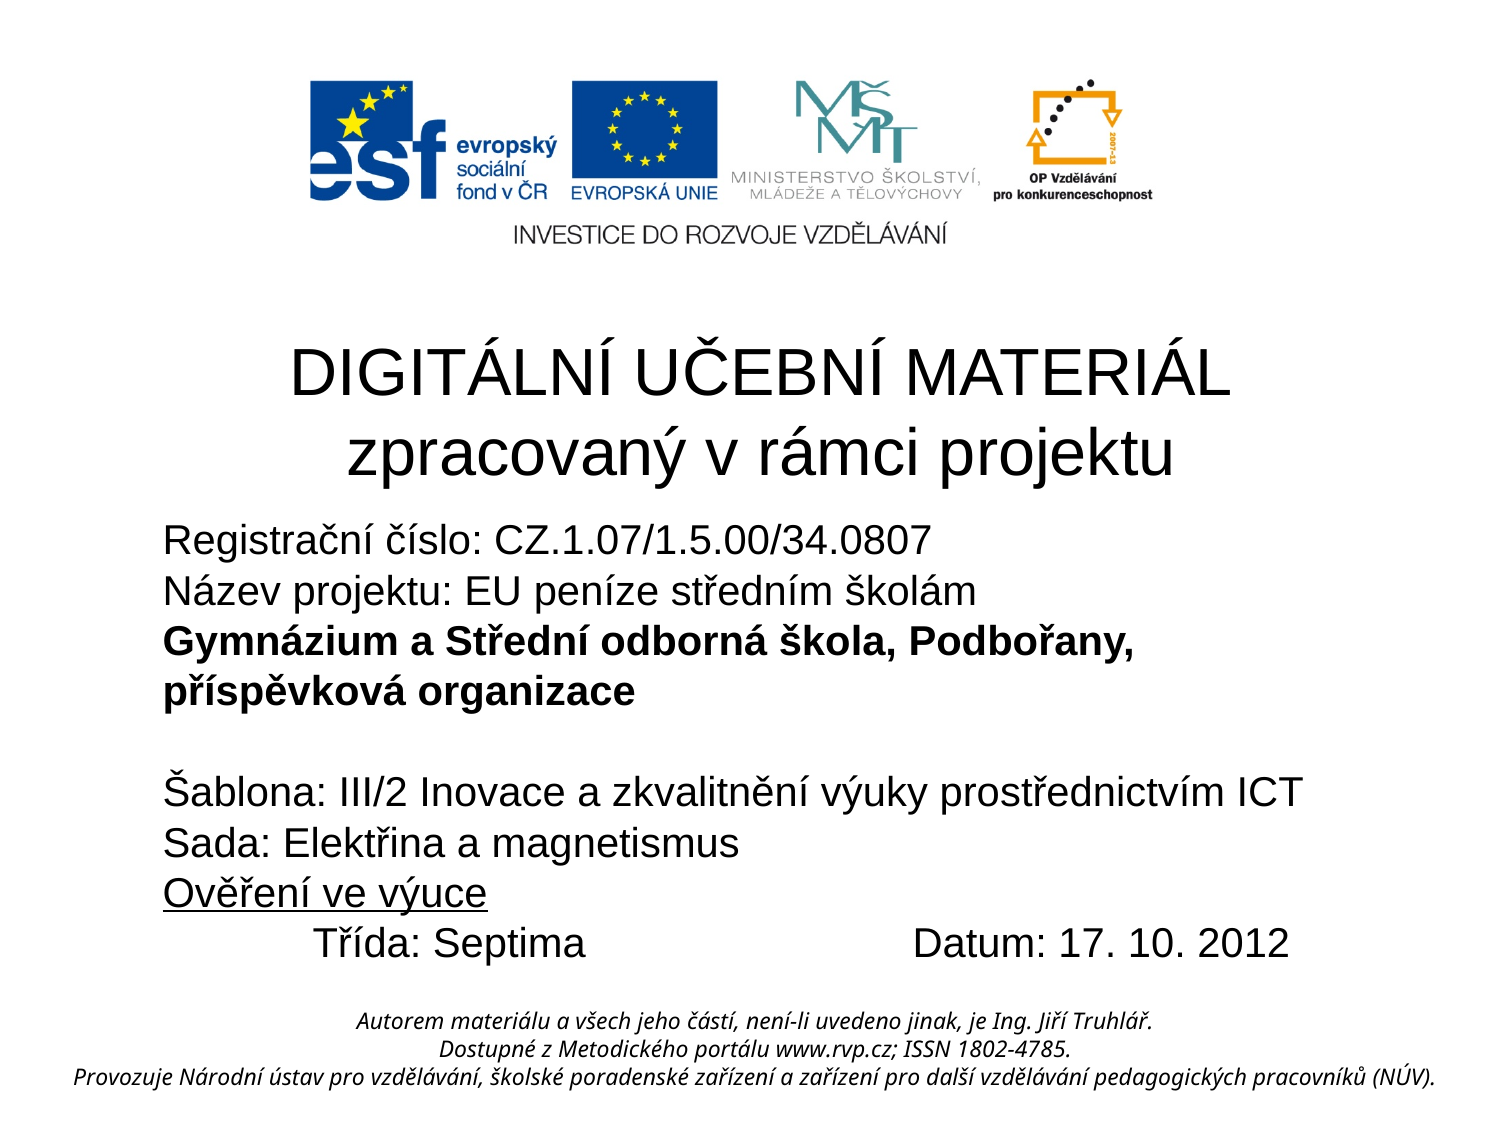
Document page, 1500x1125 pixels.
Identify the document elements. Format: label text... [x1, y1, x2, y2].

text_box Registrační číslo: CZ.1.07/1.5.00/34.0807 Název projektu: EU peníze středním školám Gymnázium a Střední odborná škola, Podbořany, příspěvková organizace Šablona: III/2 Inovace a zkvalitnění výuky prostřednictvím ICT Sada: Elektřina a magnetismus Ověření ve výuce Třída: Septima Datum: 17. 10. 2012 [147, 515, 1376, 999]
picture [265, 42, 1210, 274]
text_box Autorem materiálu a všech jeho částí, není-li uvedeno jinak, je Ing. Jiří Truhlář. Dostupné z Metodického portálu www.rvp.cz; ISSN 1802-4785. Provozuje Národní ústav pro vzdělávání, školské poradenské zařízení a zařízení pro další vzdělávání pedagogických pracovníků (NÚV). [41, 999, 1471, 1098]
title DIGITÁLNÍ UČEBNÍ MATERIÁL zpracovaný v rámci projektu [123, 321, 1399, 497]
